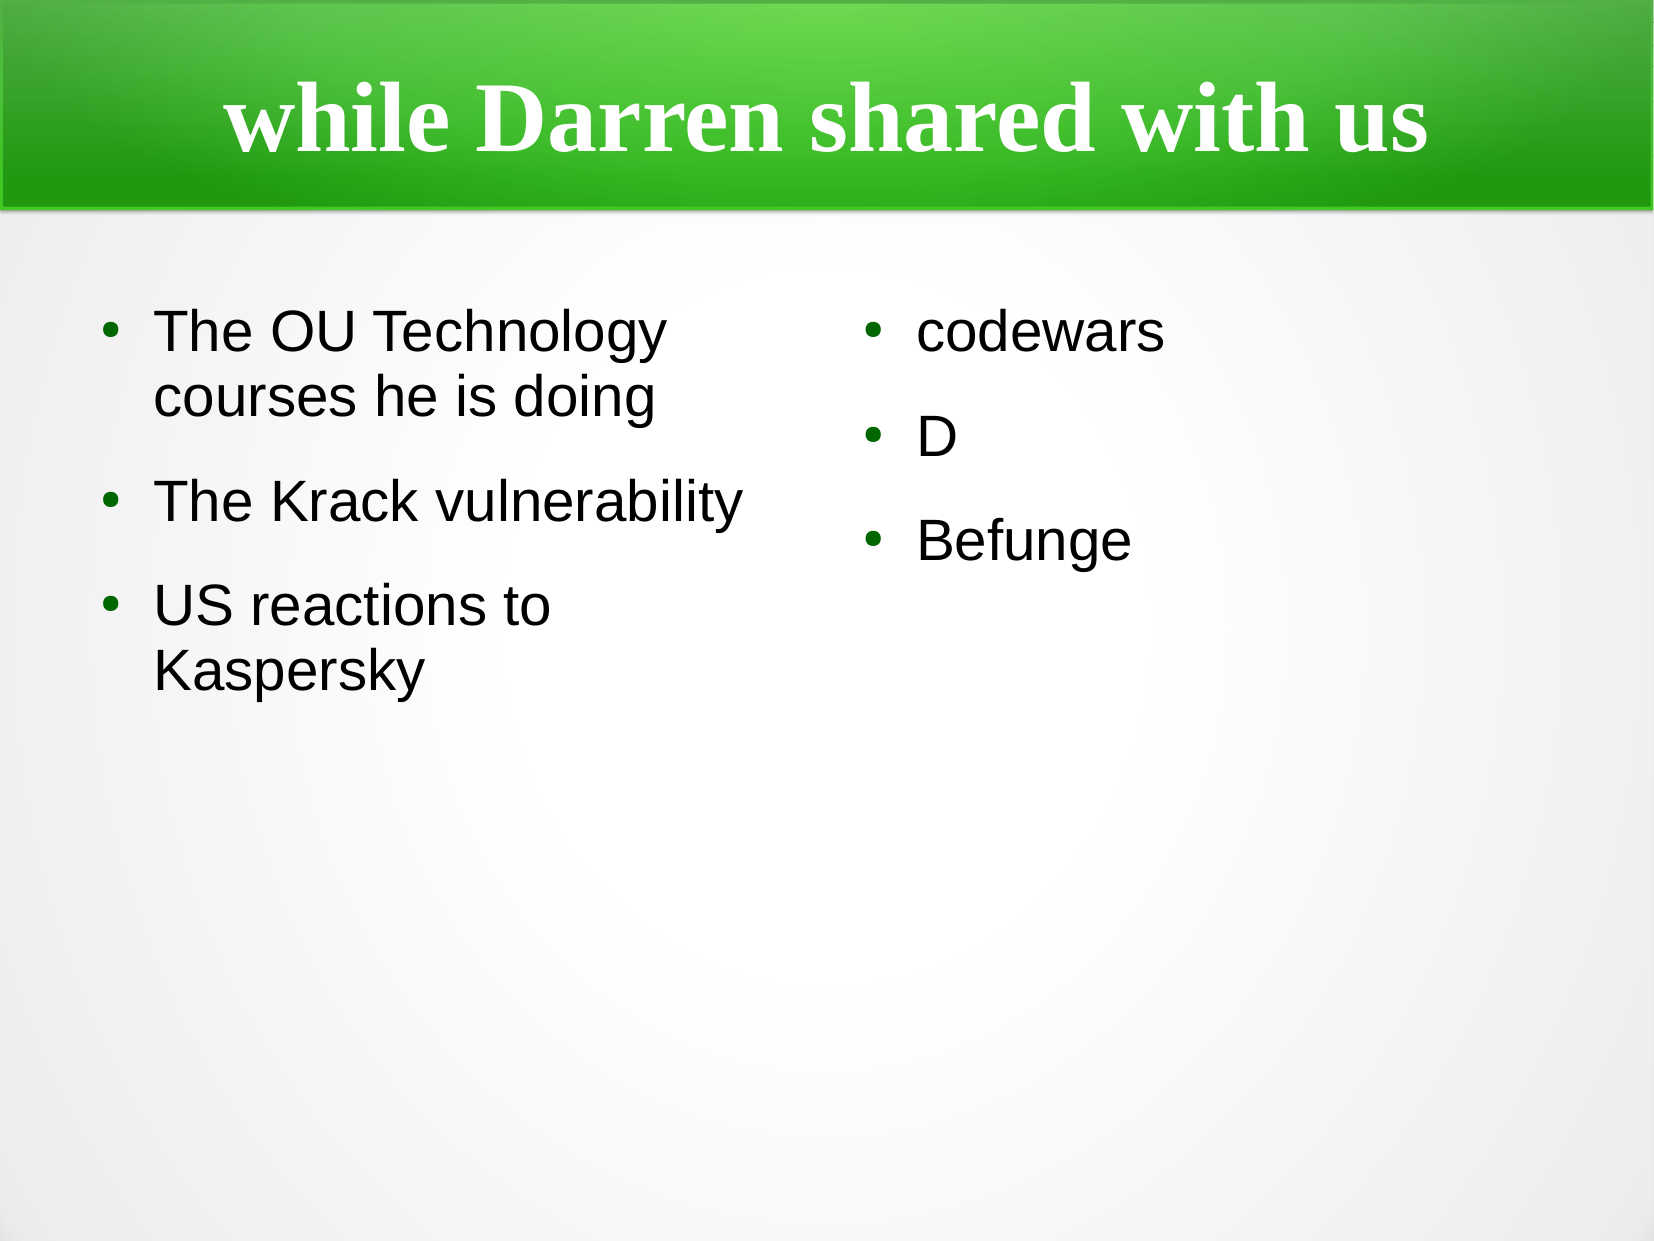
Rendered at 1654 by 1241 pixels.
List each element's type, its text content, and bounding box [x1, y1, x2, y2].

list The OU Technology courses he is doing The Krack vulnerability US reactions to Kaspersky [82, 299, 809, 1019]
list codewars D Befunge [845, 299, 1572, 1019]
title while Darren shared with us [82, 45, 1571, 192]
